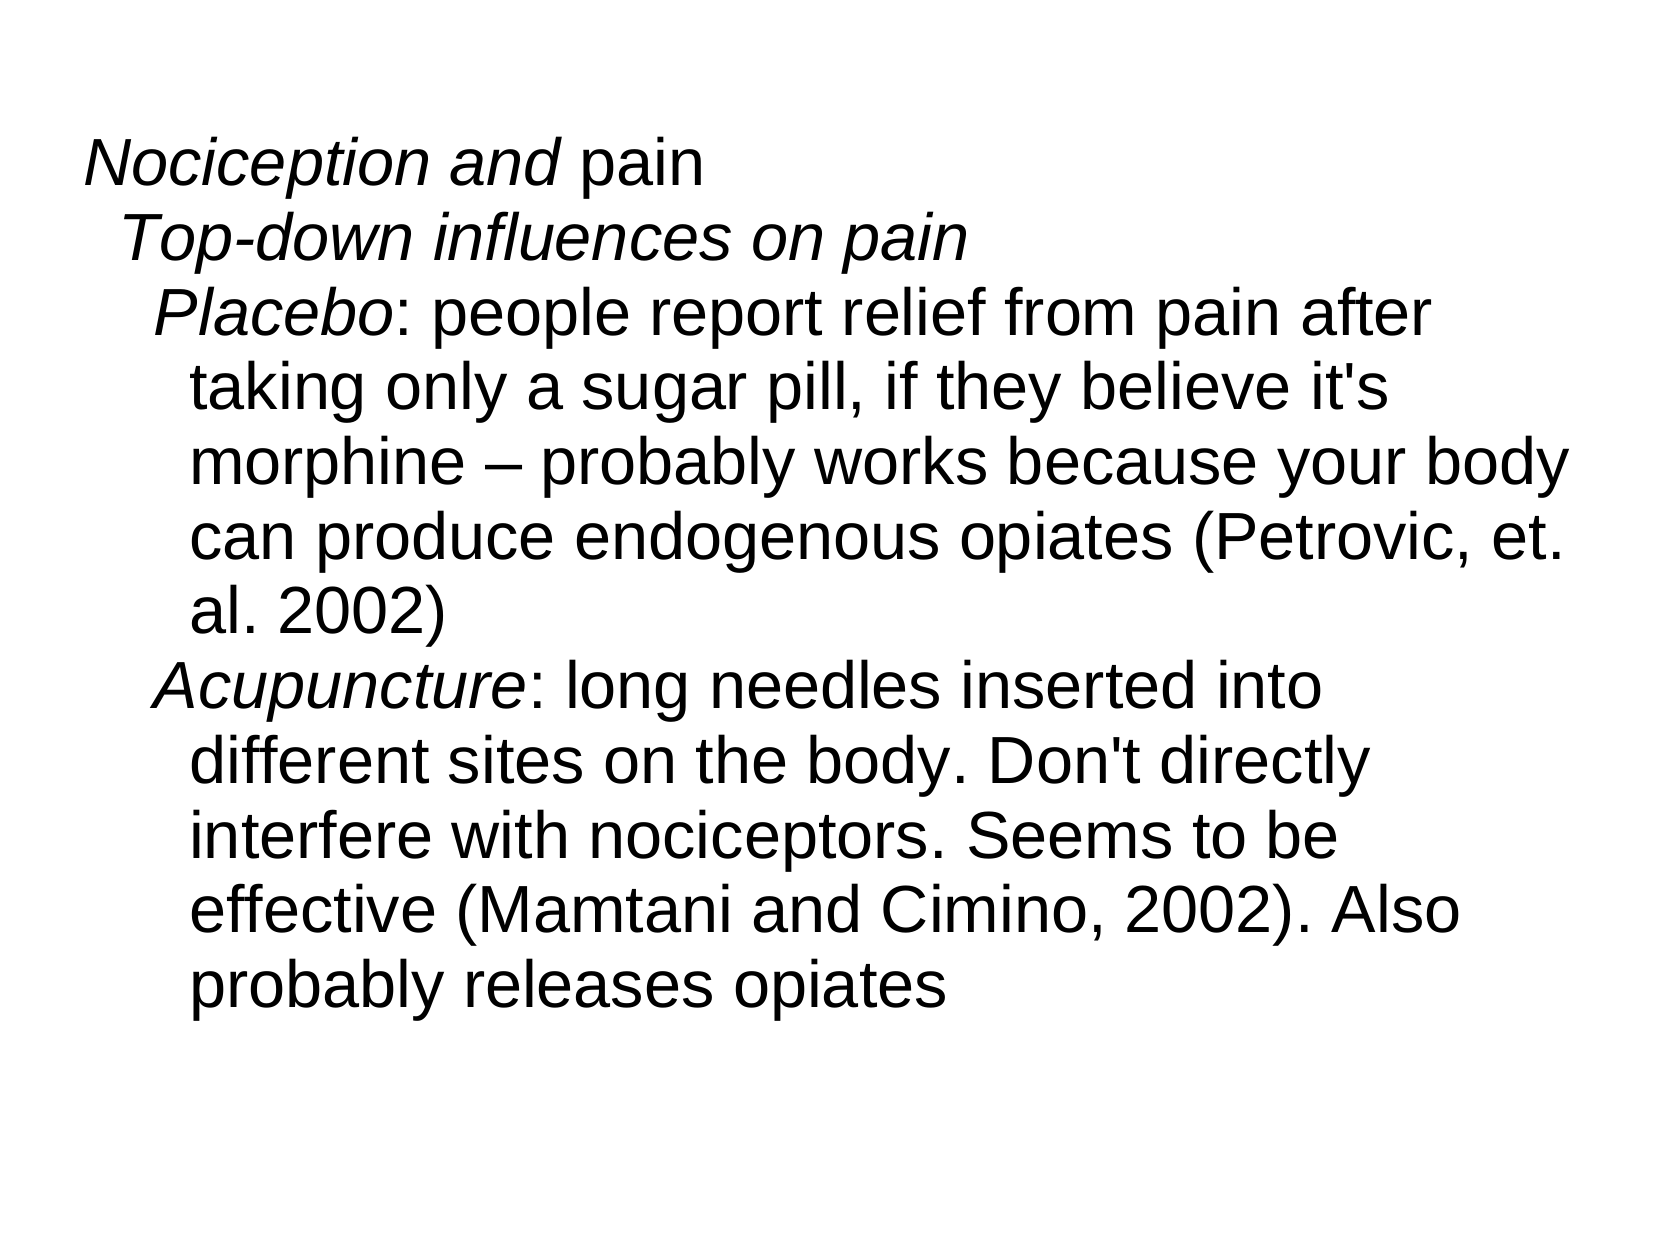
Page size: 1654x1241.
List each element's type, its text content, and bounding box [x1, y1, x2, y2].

text_box Nociception and pain Top-down influences on pain Placebo: people report relief from pain after taking only a sugar pill, if they believe it's morphine – probably works because your body can produce endogenous opiates (Petrovic, et. al. 2002) Acupuncture: long needles inserted into different sites on the body. Don't directly interfere with nociceptors. Seems to be effective (Mamtani and Cimino, 2002). Also probably releases opiates [83, 37, 1572, 1110]
